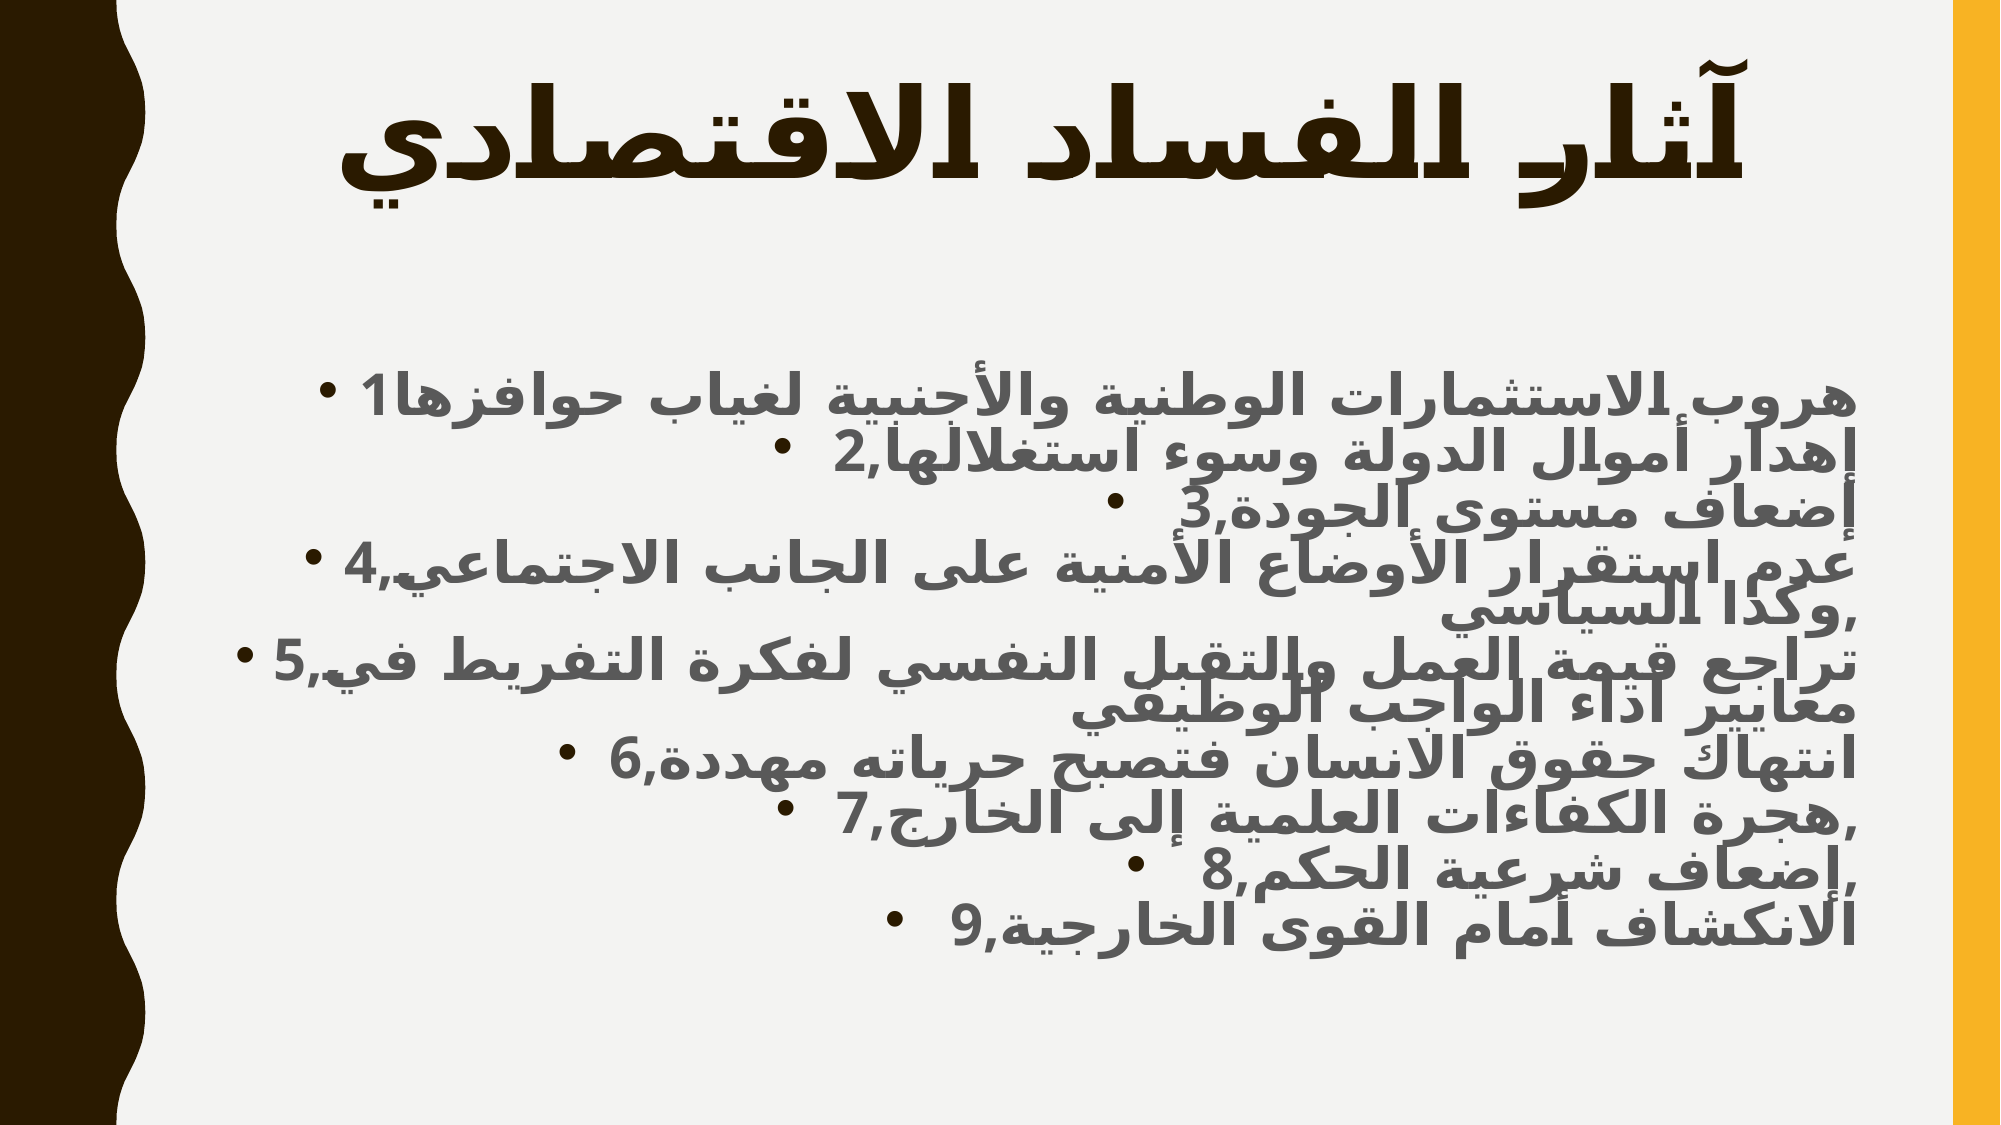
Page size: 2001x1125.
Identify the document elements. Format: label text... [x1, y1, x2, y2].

list 1هروب الاستثمارات الوطنية والأجنبية لغياب حوافزها 2,إهدار أموال الدولة وسوء استغلالها 3,إضعاف مستوى الجودة 4,عدم استقرار الأوضاع الأمنية على الجانب الاجتماعي وكذا السياسي, 5,تراجع قيمة العمل والتقبل النفسي لفكرة التفريط في معايير أداء الواجب الوظيفي 6,انتهاك حقوق الانسان فتصبح حرياته مهددة 7,هجرة الكفاءات العلمية إلى الخارج, 8,إضعاف شرعية الحكم, 9,الانكشاف أمام القوى الخارجية [205, 375, 1876, 965]
title آثار الفساد الاقتصادي [205, 62, 1876, 308]
